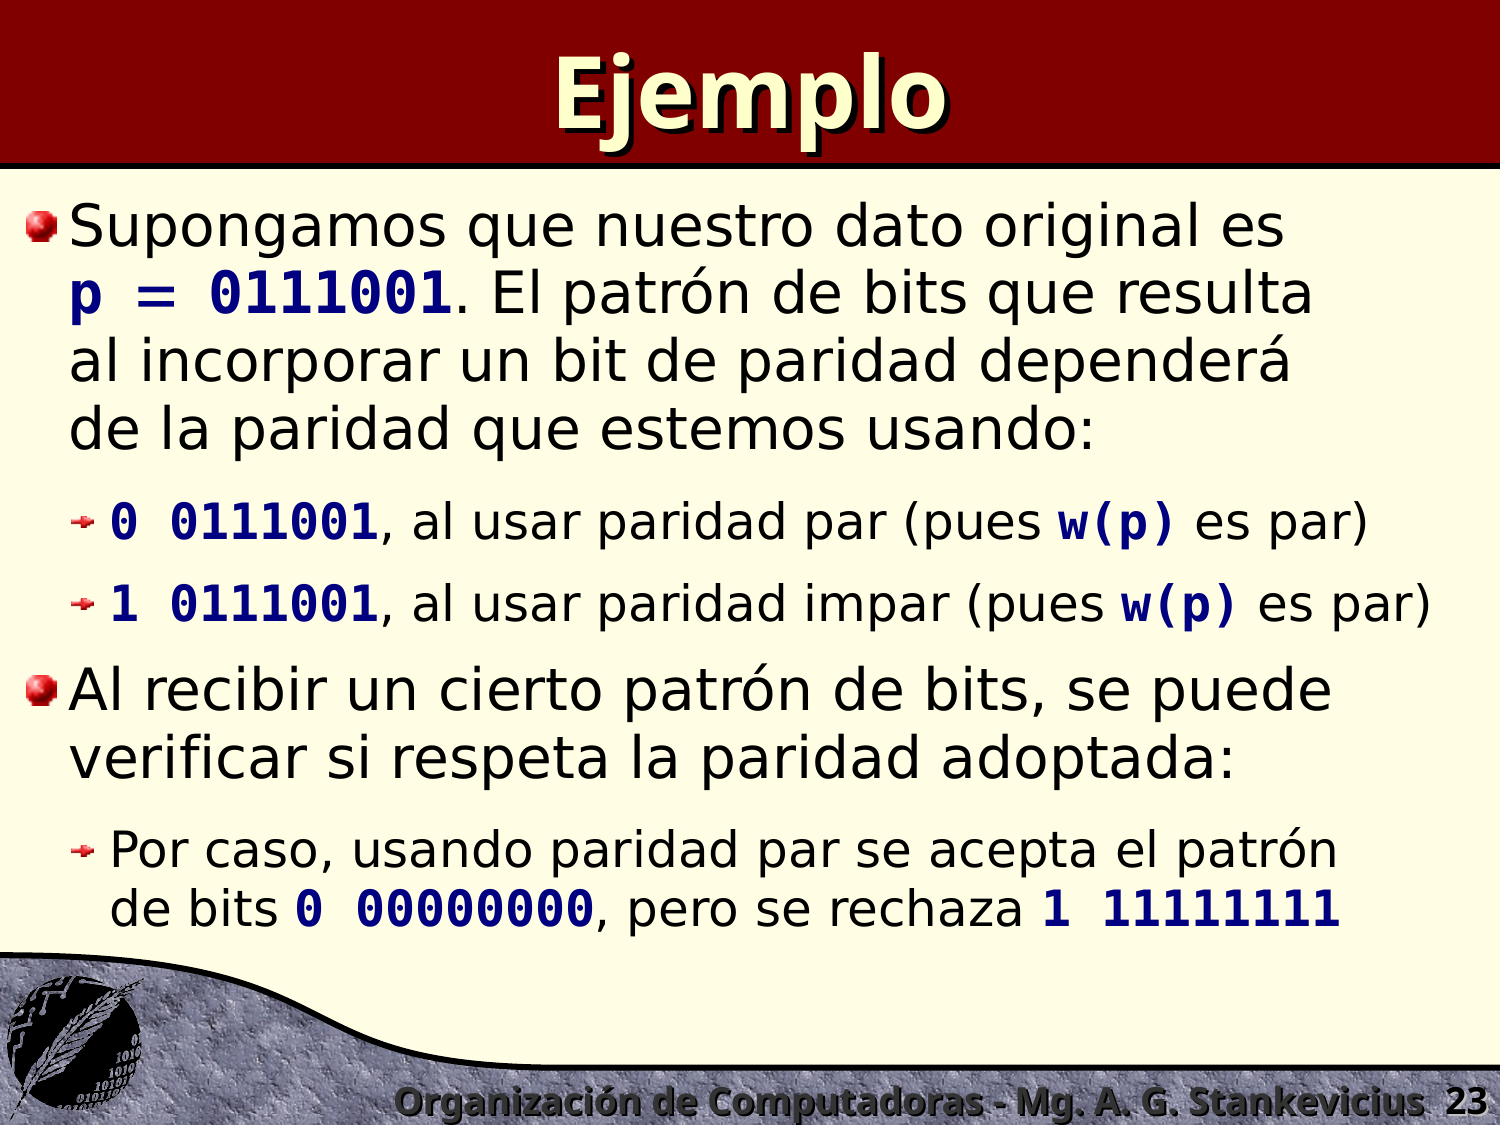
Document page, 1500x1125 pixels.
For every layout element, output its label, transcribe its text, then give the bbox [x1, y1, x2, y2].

picture [802, 1100, 806, 1110]
picture [1058, 1100, 1065, 1110]
picture [448, 1100, 455, 1110]
list Supongamos que nuestro dato original es p = 0111001. El patrón de bits que resulta al incorporar un bit de paridad dependerá de la paridad que estemos usando: 0 0111001, al usar paridad par (pues w(p) es par) 1 0111001, al usar paridad impar (pues w(p) es par) Al recibir un cierto patrón de bits, se puede verificar si respeta la paridad adoptada: Por caso, usando paridad par se acepta el patrón de bits 0 00000000, pero se rechaza 1 11111111 [11, 192, 1486, 946]
title Ejemplo [15, 5, 1485, 160]
picture [0, 959, 1500, 1125]
